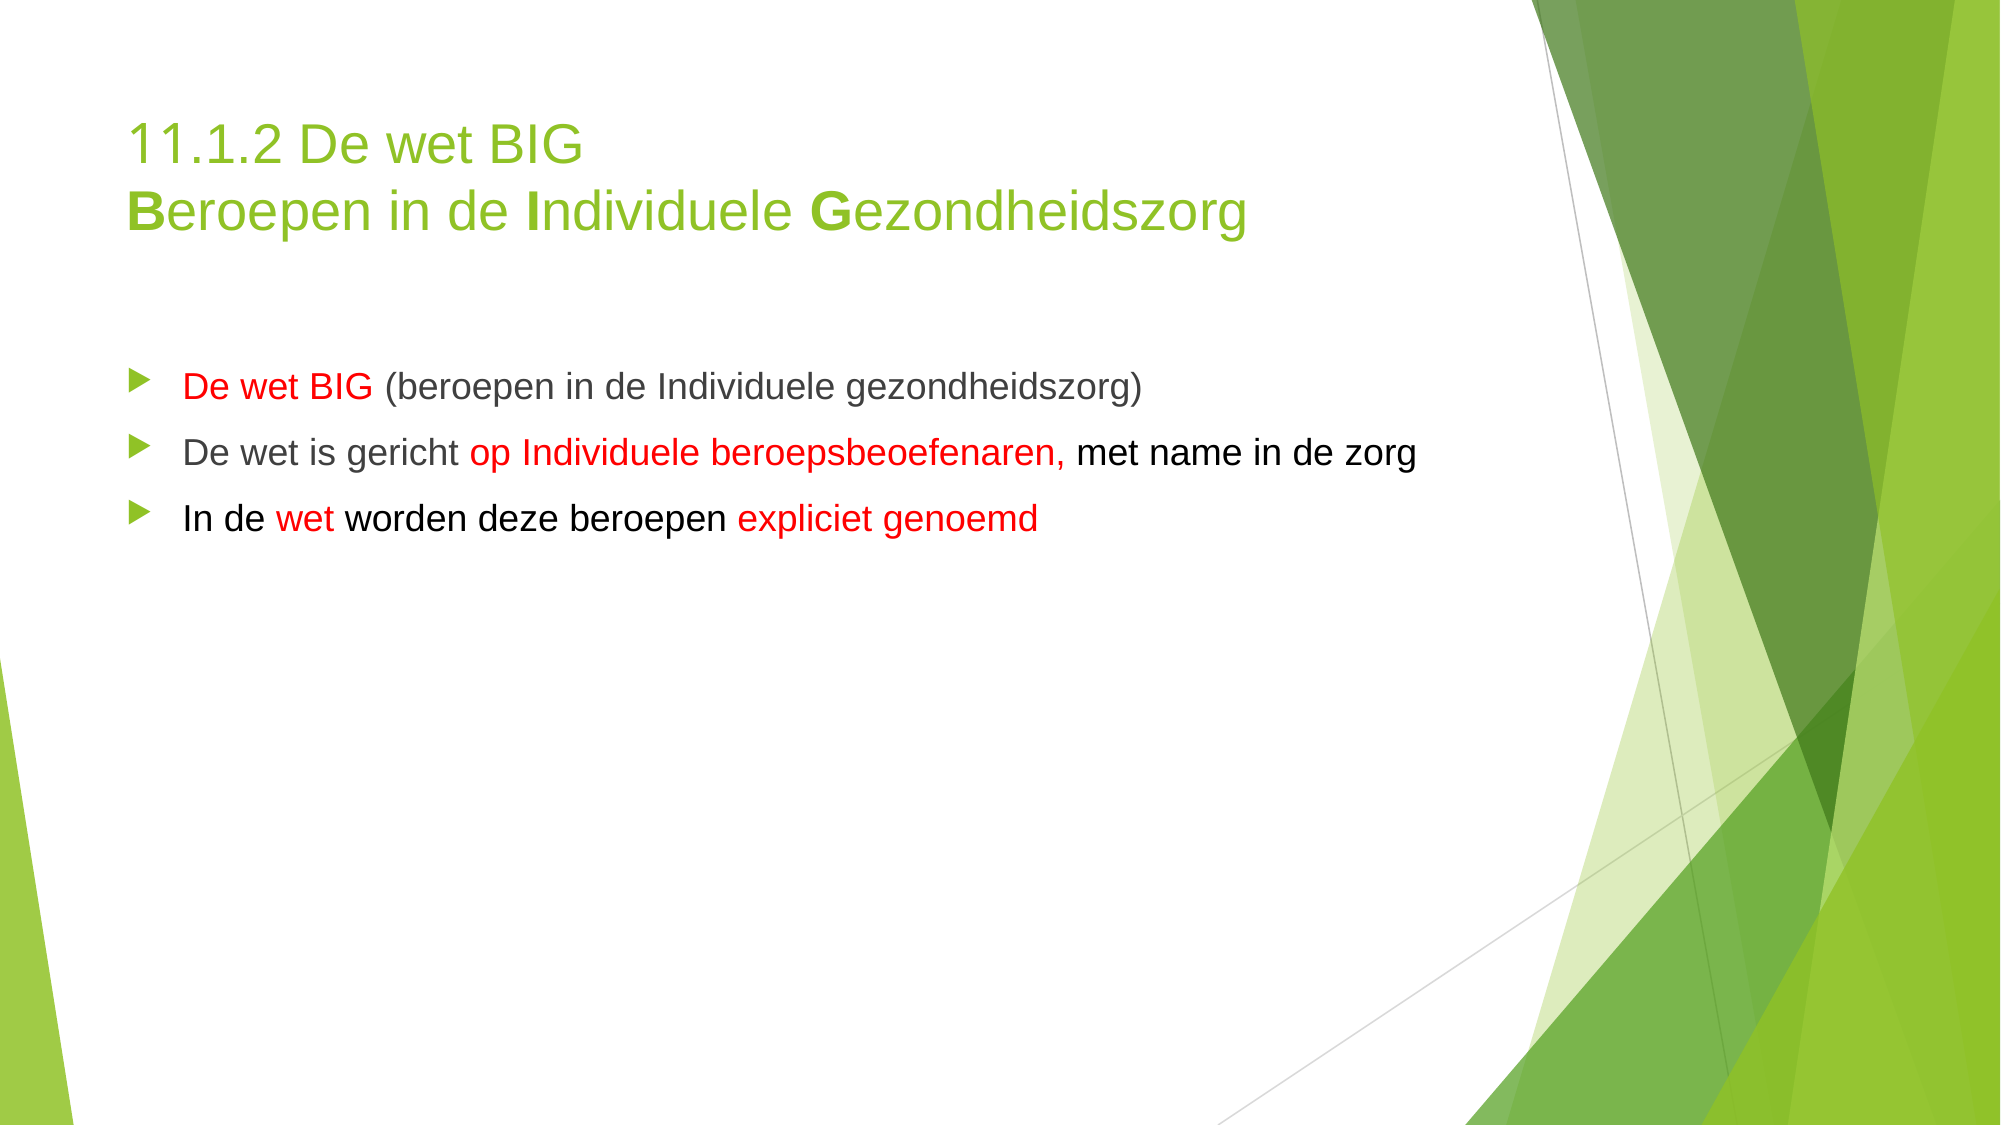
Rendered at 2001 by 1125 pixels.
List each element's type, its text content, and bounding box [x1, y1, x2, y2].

title 11.1.2 De wet BIG Beroepen in de Individuele Gezondheidszorg [111, 99, 1522, 317]
list De wet BIG (beroepen in de Individuele gezondheidszorg) De wet is gericht op Individuele beroepsbeoefenaren, met name in de zorg In de wet worden deze beroepen expliciet genoemd [111, 354, 1522, 992]
